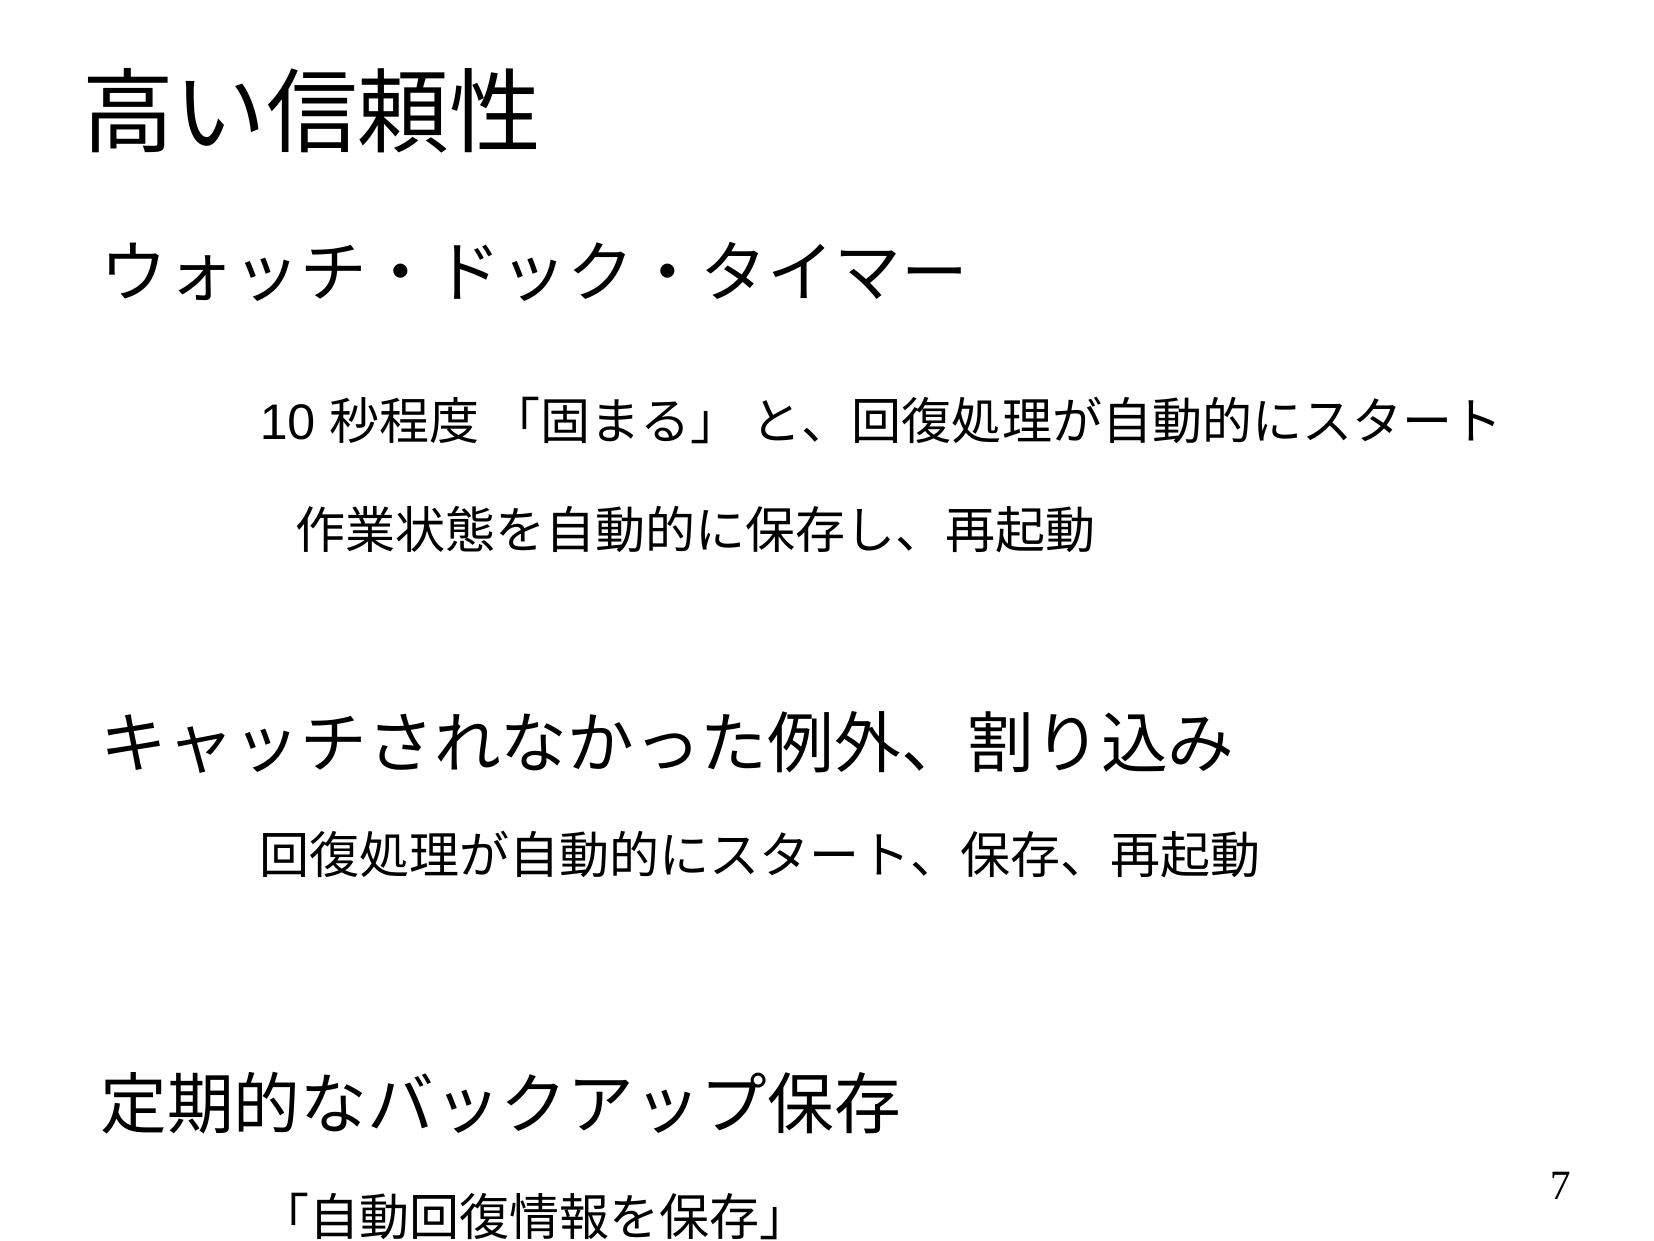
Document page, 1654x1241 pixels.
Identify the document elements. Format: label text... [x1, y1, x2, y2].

title 高い信頼性 [82, 0, 1623, 213]
list ウォッチ・ドック・タイマー 10 秒程度 「固まる」 と、回復処理が自動的にスタート 作業状態を自動的に保存し、再起動 キャッチされなかった例外、割り込み 回復処理が自動的にスタート、保存、再起動 定期的なバックアップ保存 「自動回復情報を保存」 ツール > オプション > 読み込みと保存 > 全般 ○分毎に行う 突然の停電でも、前回保存した状態まで自動回復 [82, 219, 1571, 1158]
